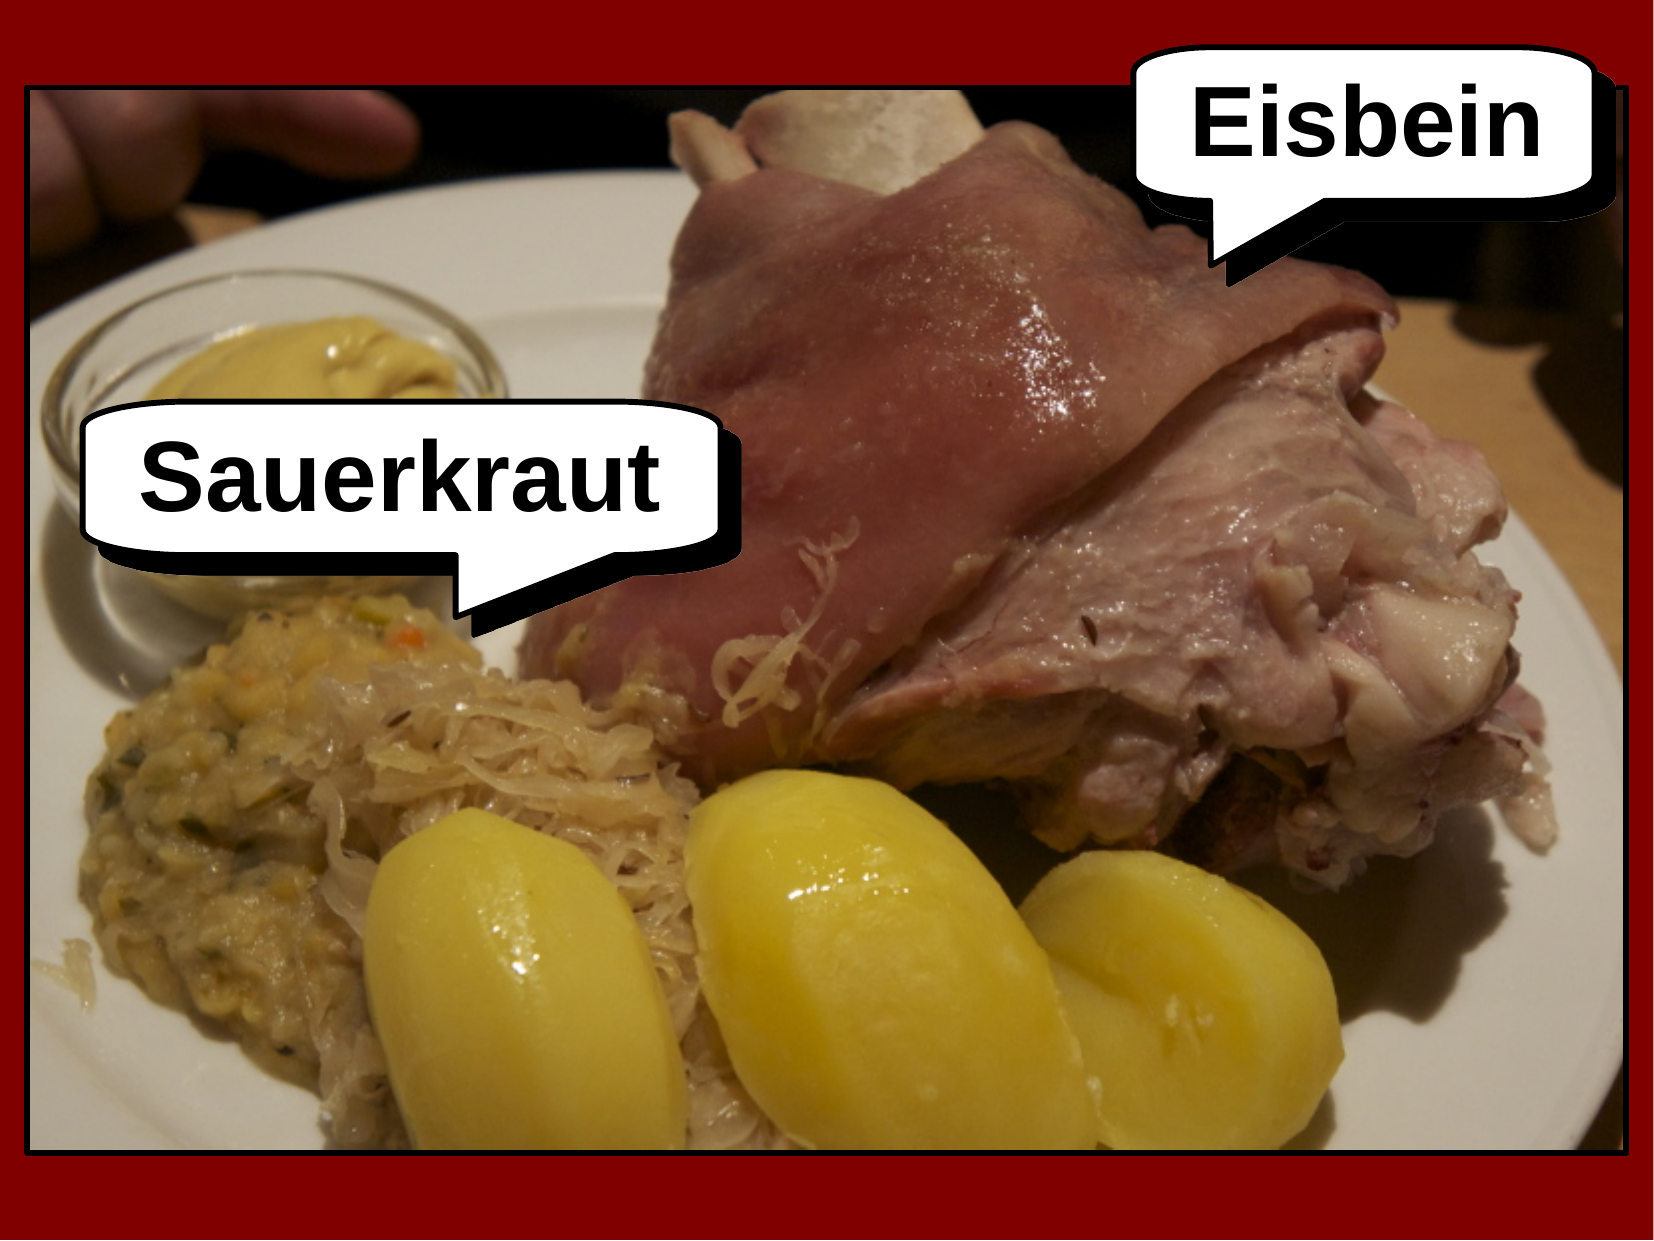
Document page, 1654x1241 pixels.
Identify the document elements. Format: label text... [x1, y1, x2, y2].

text_box Eisbein [1174, 59, 1630, 186]
text_box [1133, 47, 1588, 266]
text_box [82, 401, 710, 618]
text_box Sauerkraut [124, 413, 721, 541]
picture [30, 90, 1624, 1150]
